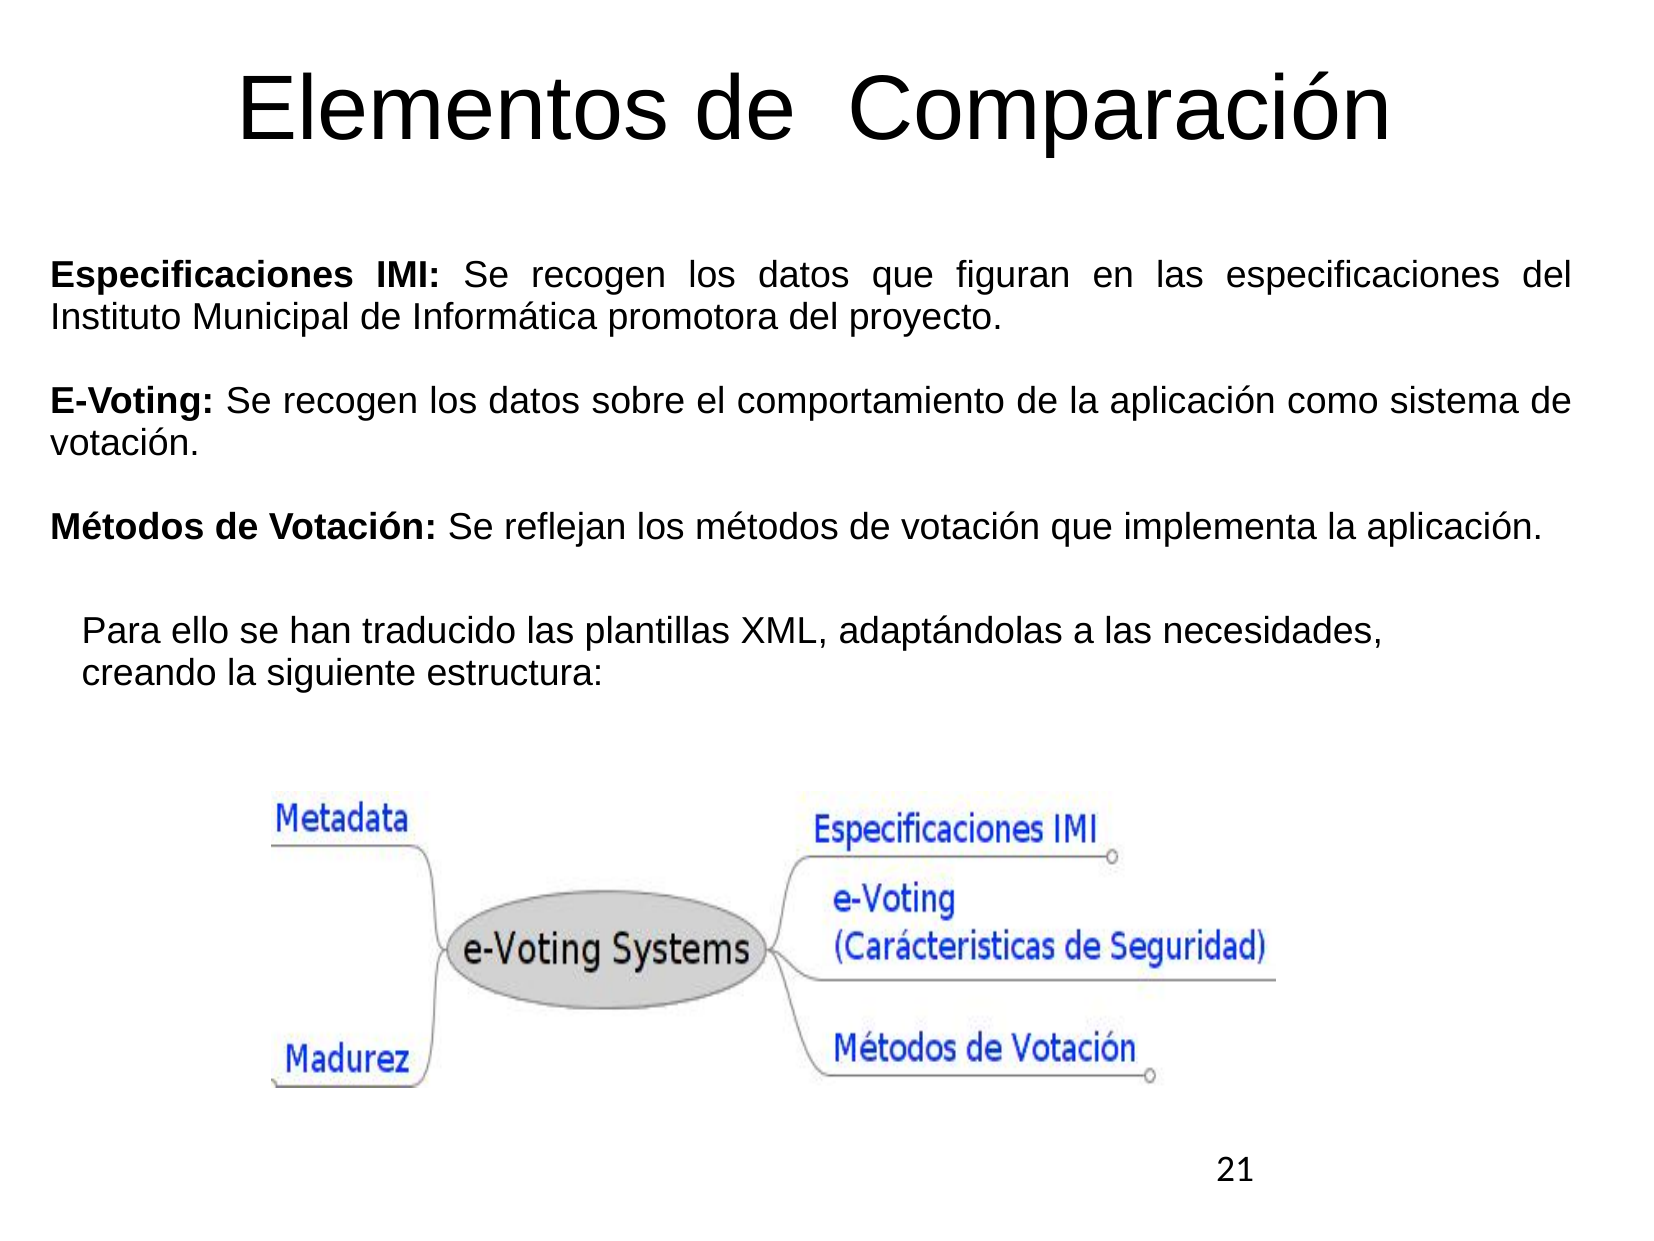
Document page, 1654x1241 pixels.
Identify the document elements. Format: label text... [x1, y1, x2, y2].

title Elementos de Comparación [70, 38, 1560, 178]
text_box Especificaciones IMI: Se recogen los datos que figuran en las especificaciones del Instituto Municipal de Informática promotora del proyecto. E-Voting: Se recogen los datos sobre el comportamiento de la aplicación como sistema de votación. Métodos de Votación: Se reflejan los métodos de votación que implementa la aplicación. [35, 246, 1587, 560]
text_box <número> [1201, 1136, 1588, 1203]
picture [271, 791, 1276, 1089]
text_box Para ello se han traducido las plantillas XML, adaptándolas a las necesidades, creando la siguiente estructura: [66, 602, 1453, 702]
